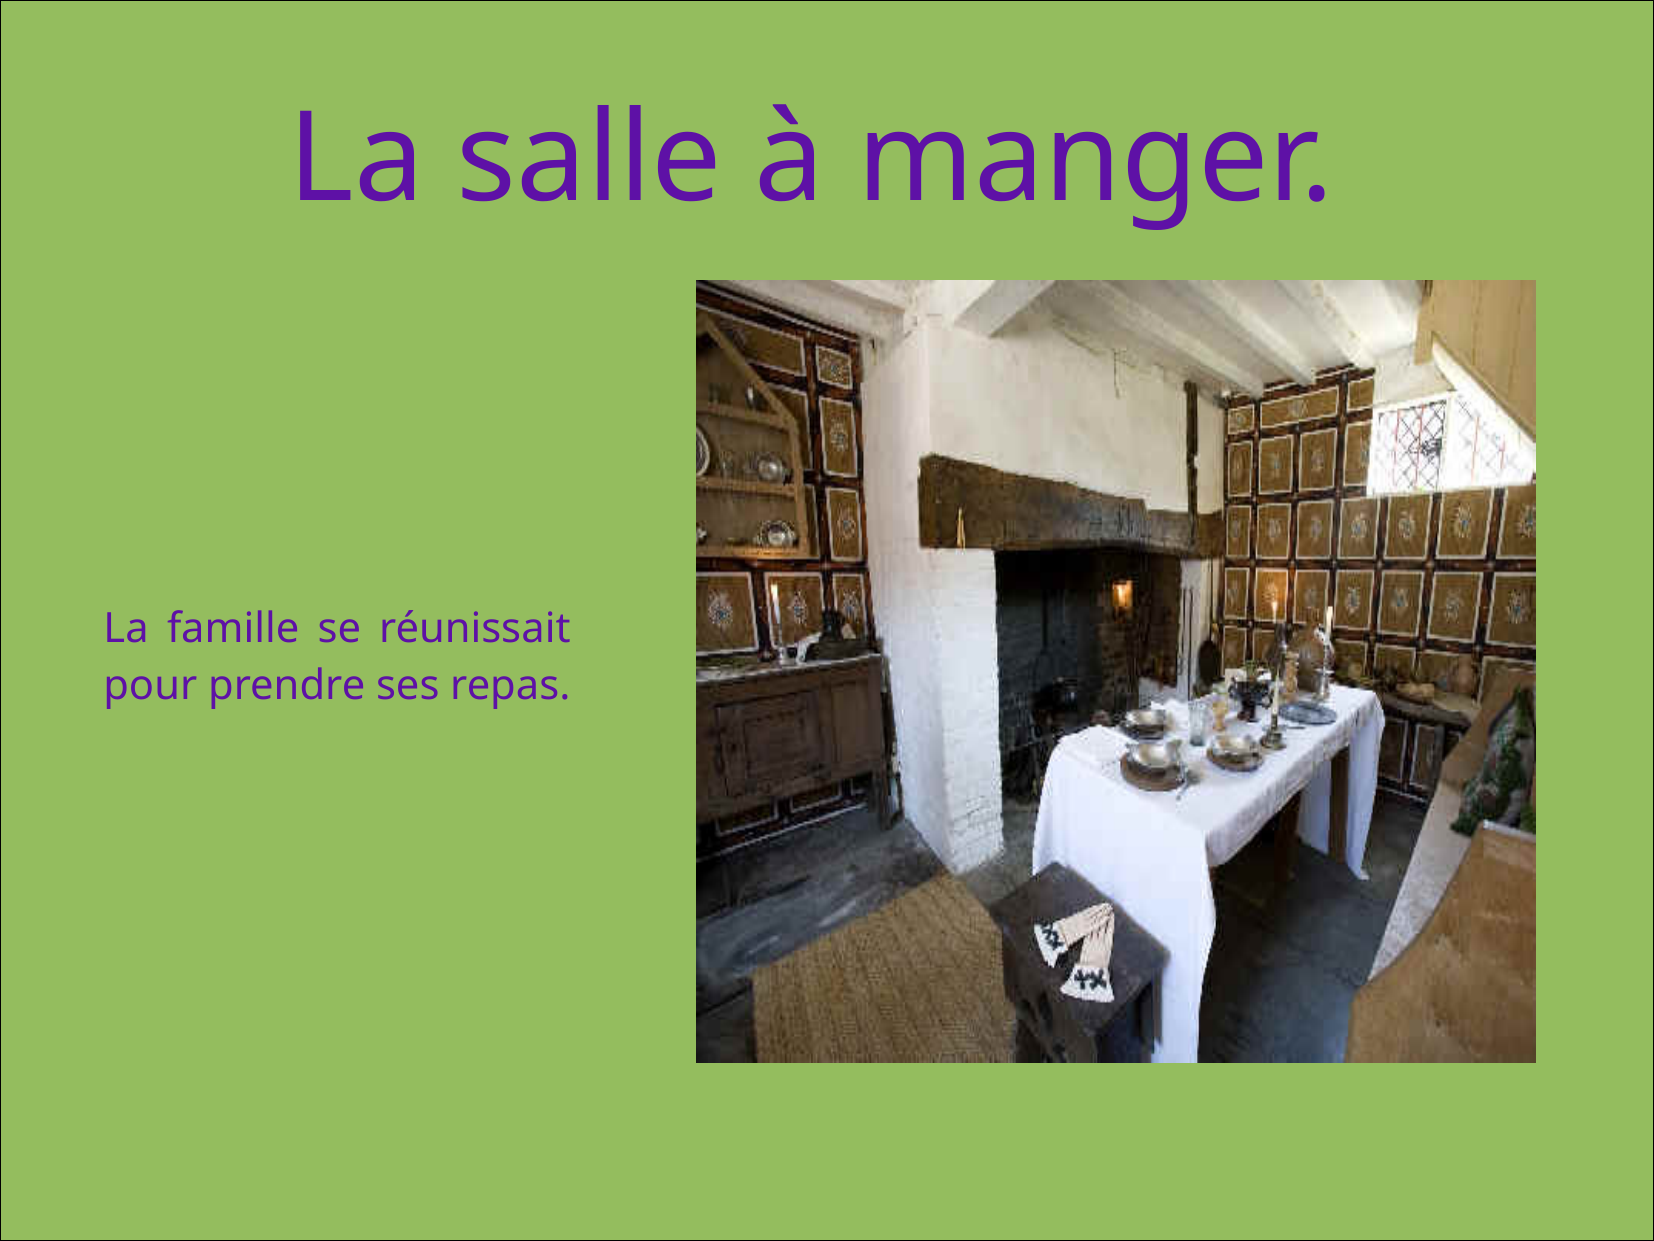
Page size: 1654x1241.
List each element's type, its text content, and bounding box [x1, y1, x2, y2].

text_box La famille se réunissait pour prendre ses repas. [88, 590, 621, 700]
picture [696, 280, 1536, 1063]
text_box [0, 0, 1654, 1240]
text_box La salle à manger. [177, 59, 1447, 217]
